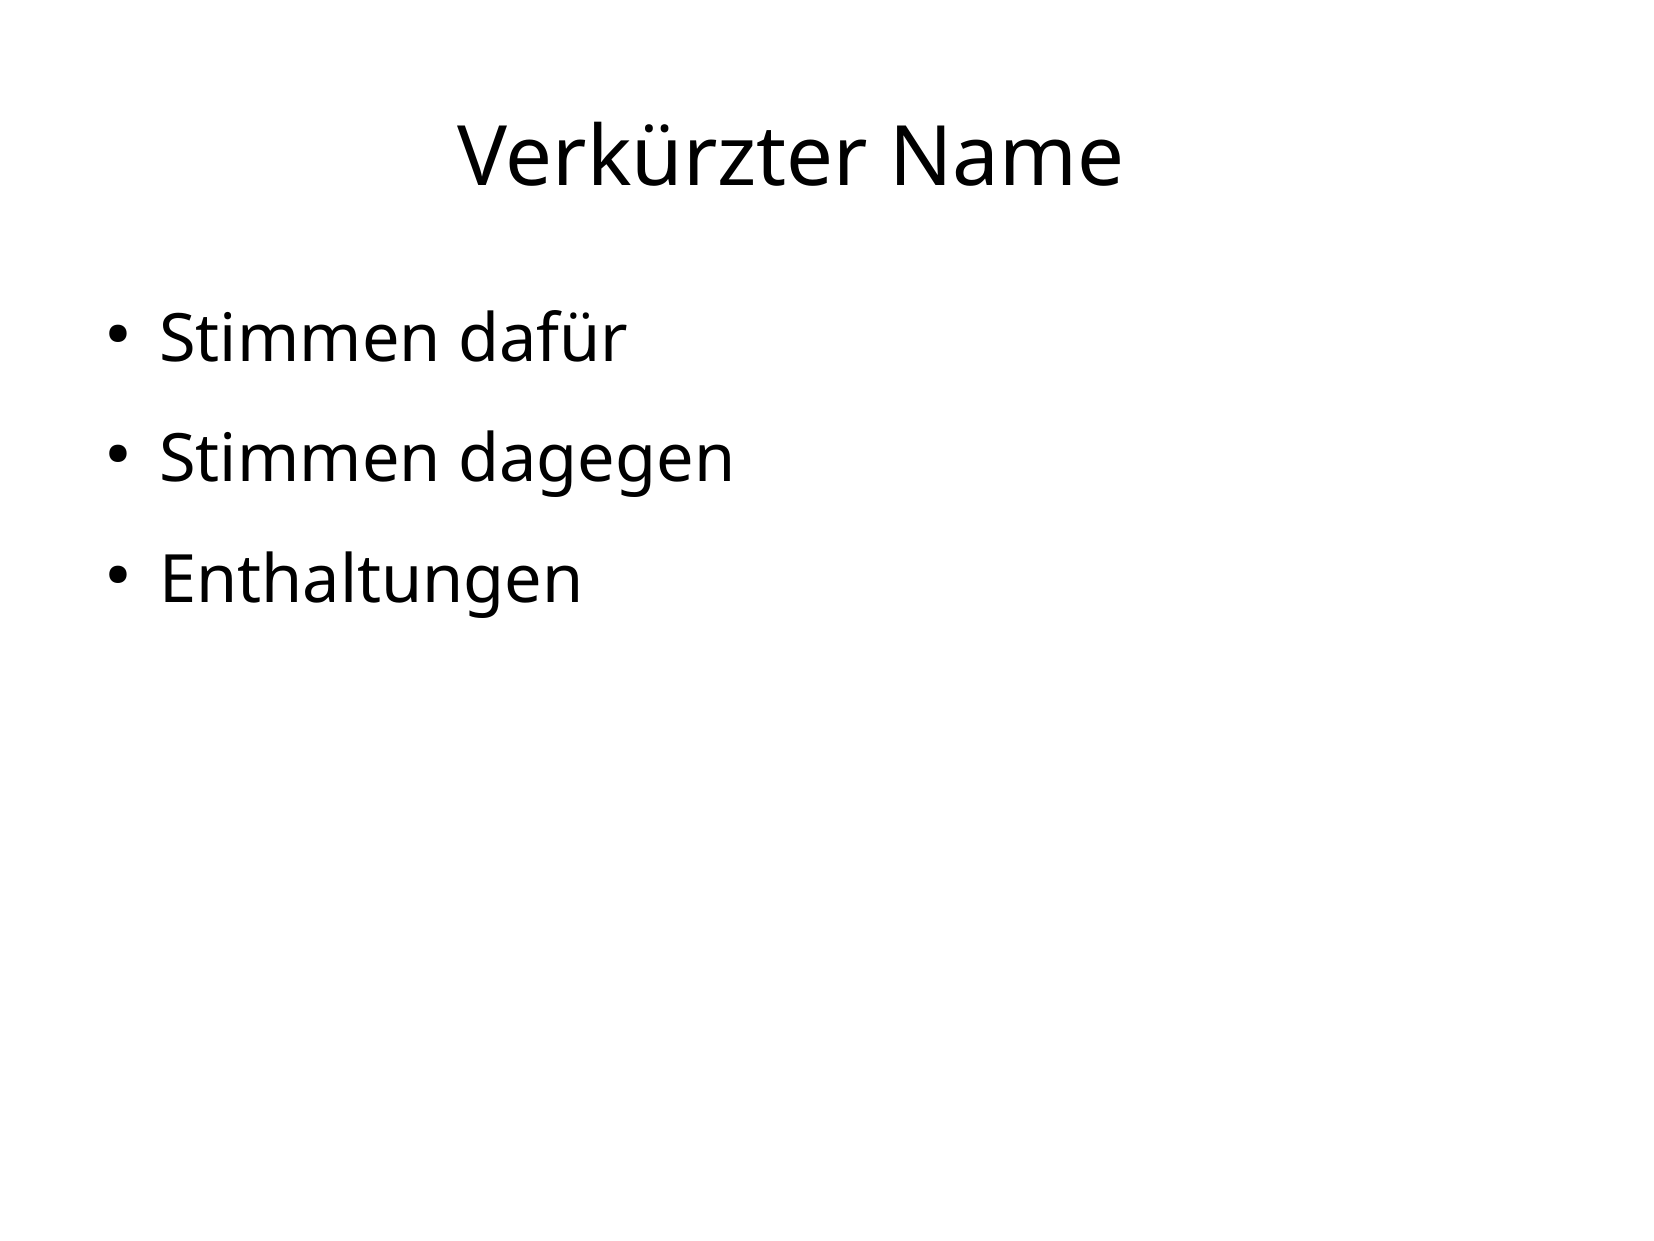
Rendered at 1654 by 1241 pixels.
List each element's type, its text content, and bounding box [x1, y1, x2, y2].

list Stimmen dafür Stimmen dagegen Enthaltungen [88, 290, 1572, 1094]
title Verkürzter Name [82, 56, 1571, 250]
